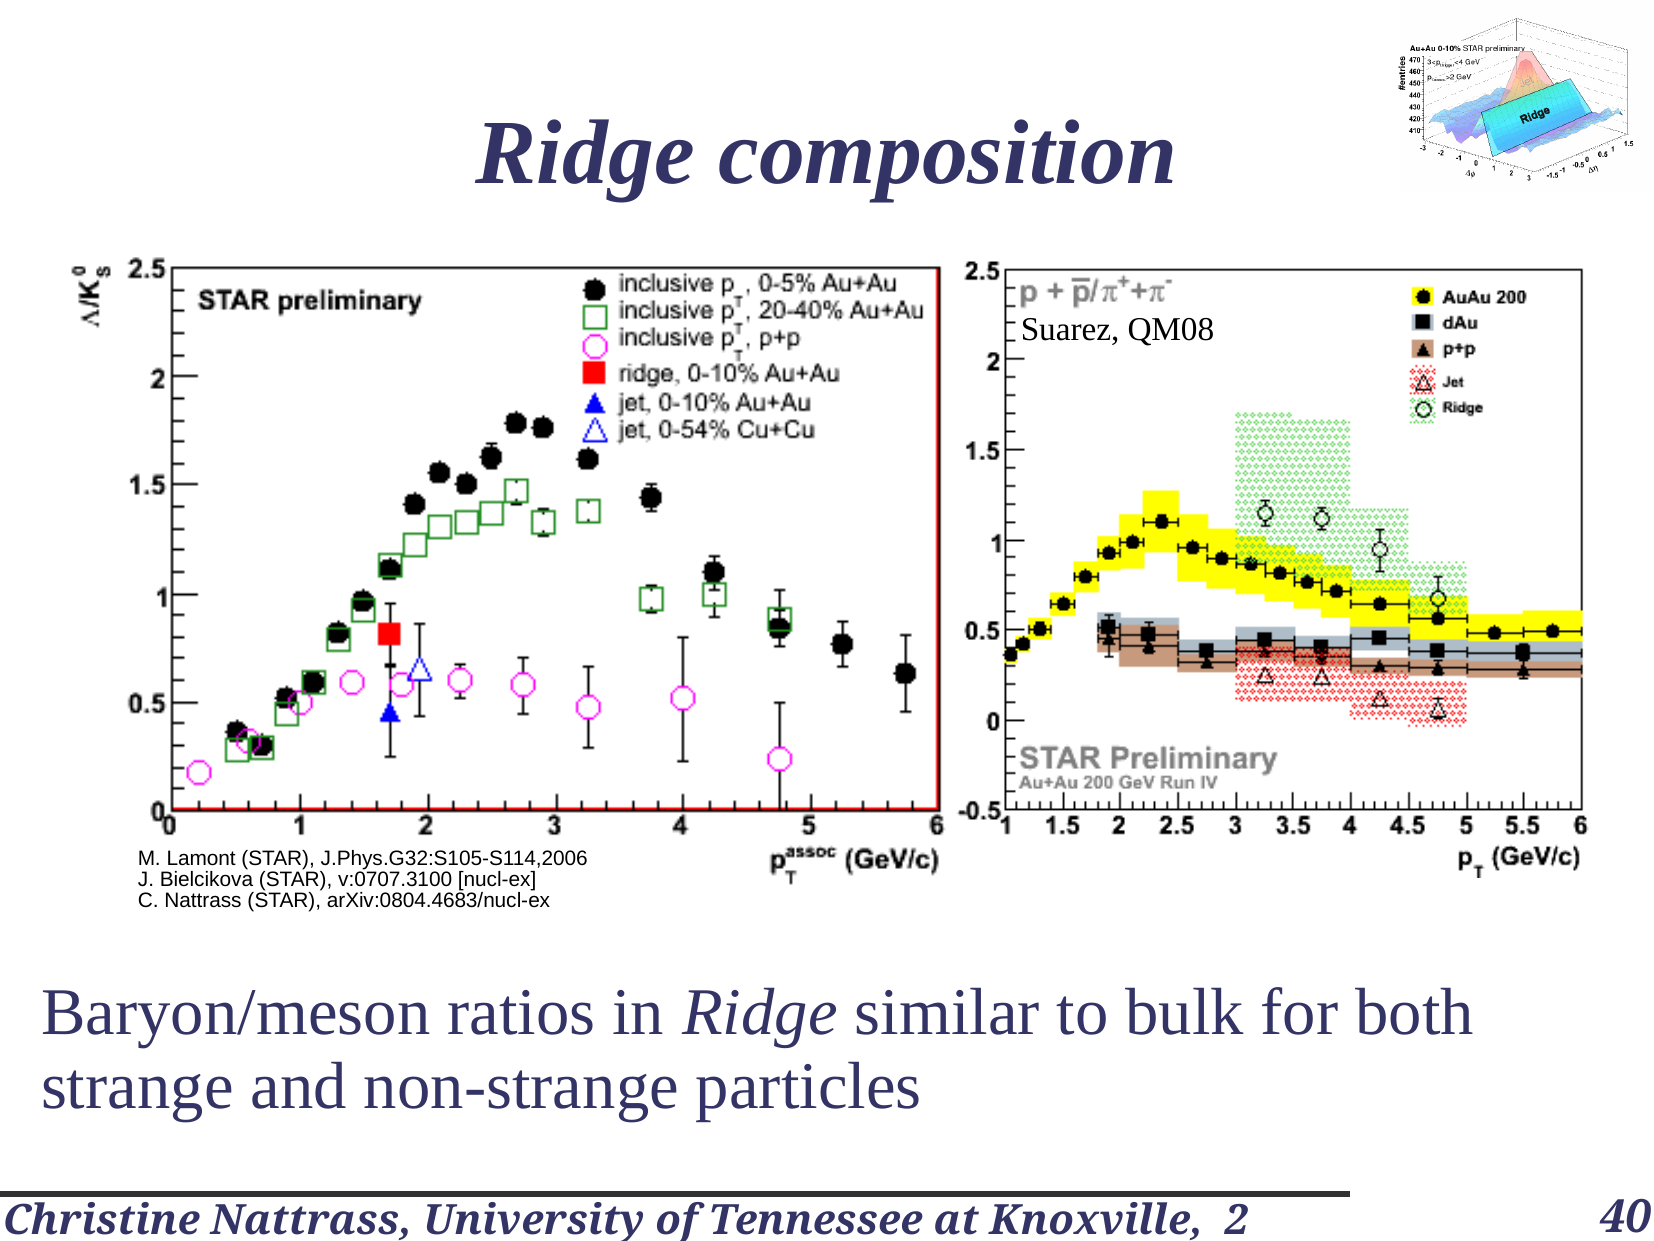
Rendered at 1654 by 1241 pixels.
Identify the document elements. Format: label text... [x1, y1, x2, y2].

list Baryon/meson ratios in Ridge similar to bulk for both strange and non-strange particles [41, 974, 1654, 1124]
picture [1398, 0, 1654, 192]
picture [68, 202, 1654, 887]
text_box M. Lamont (STAR), J.Phys.G32:S105-S114,2006 J. Bielcikova (STAR), v:0707.3100 [nucl-ex] C. Nattrass (STAR), arXiv:0804.4683/nucl-ex [123, 840, 724, 891]
text_box Suarez, QM08 [1006, 303, 1307, 356]
title Ridge composition [82, 49, 1571, 256]
